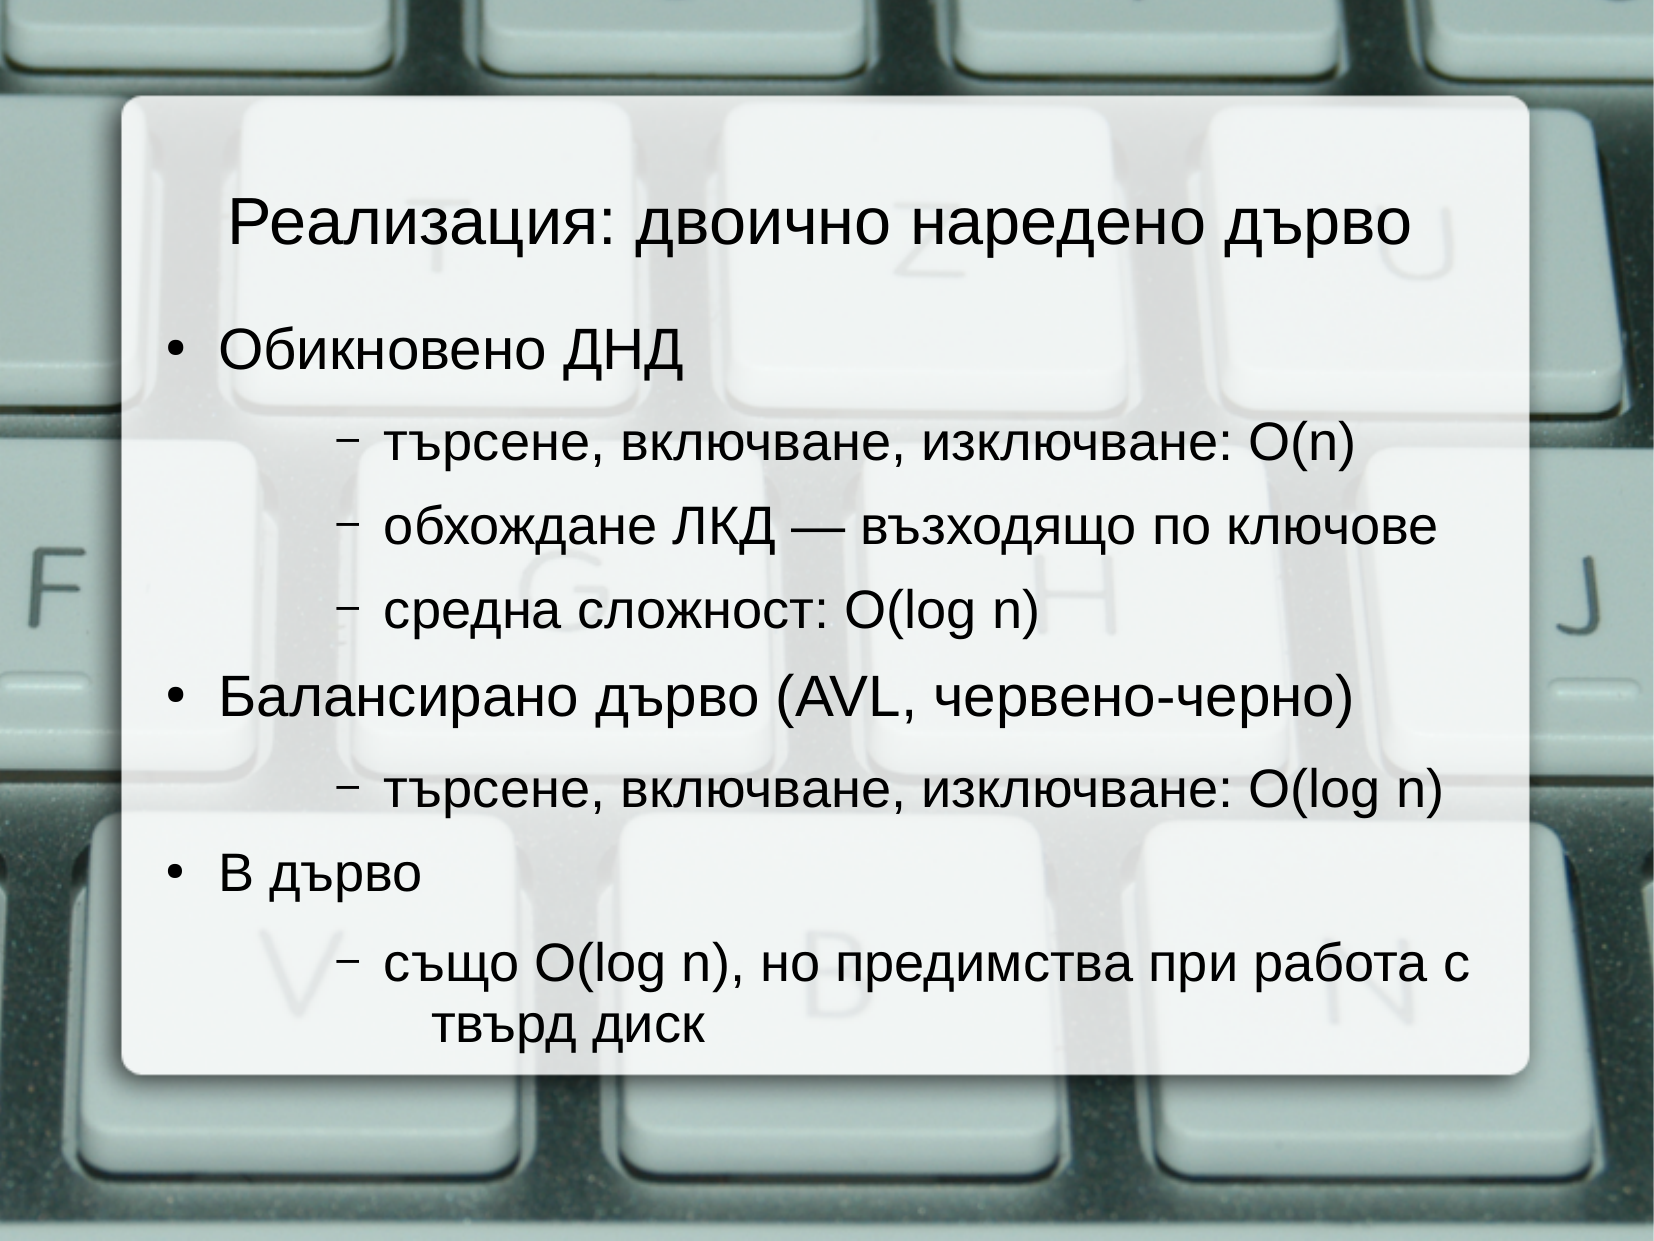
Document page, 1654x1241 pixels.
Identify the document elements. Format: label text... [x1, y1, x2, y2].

list Обикновено ДНД търсене, включване, изключване: O(n) обхождане ЛКД — възходящо по ключове средна сложност: O(log n) Балансирано дърво (AVL, червено-черно) търсене, включване, изключване: O(log n) B дърво също O(log n), но предимства при работа с твърд диск [147, 317, 1506, 1054]
picture [0, 0, 1654, 1241]
title Реализация: двоично наредено дърво [135, 117, 1506, 325]
